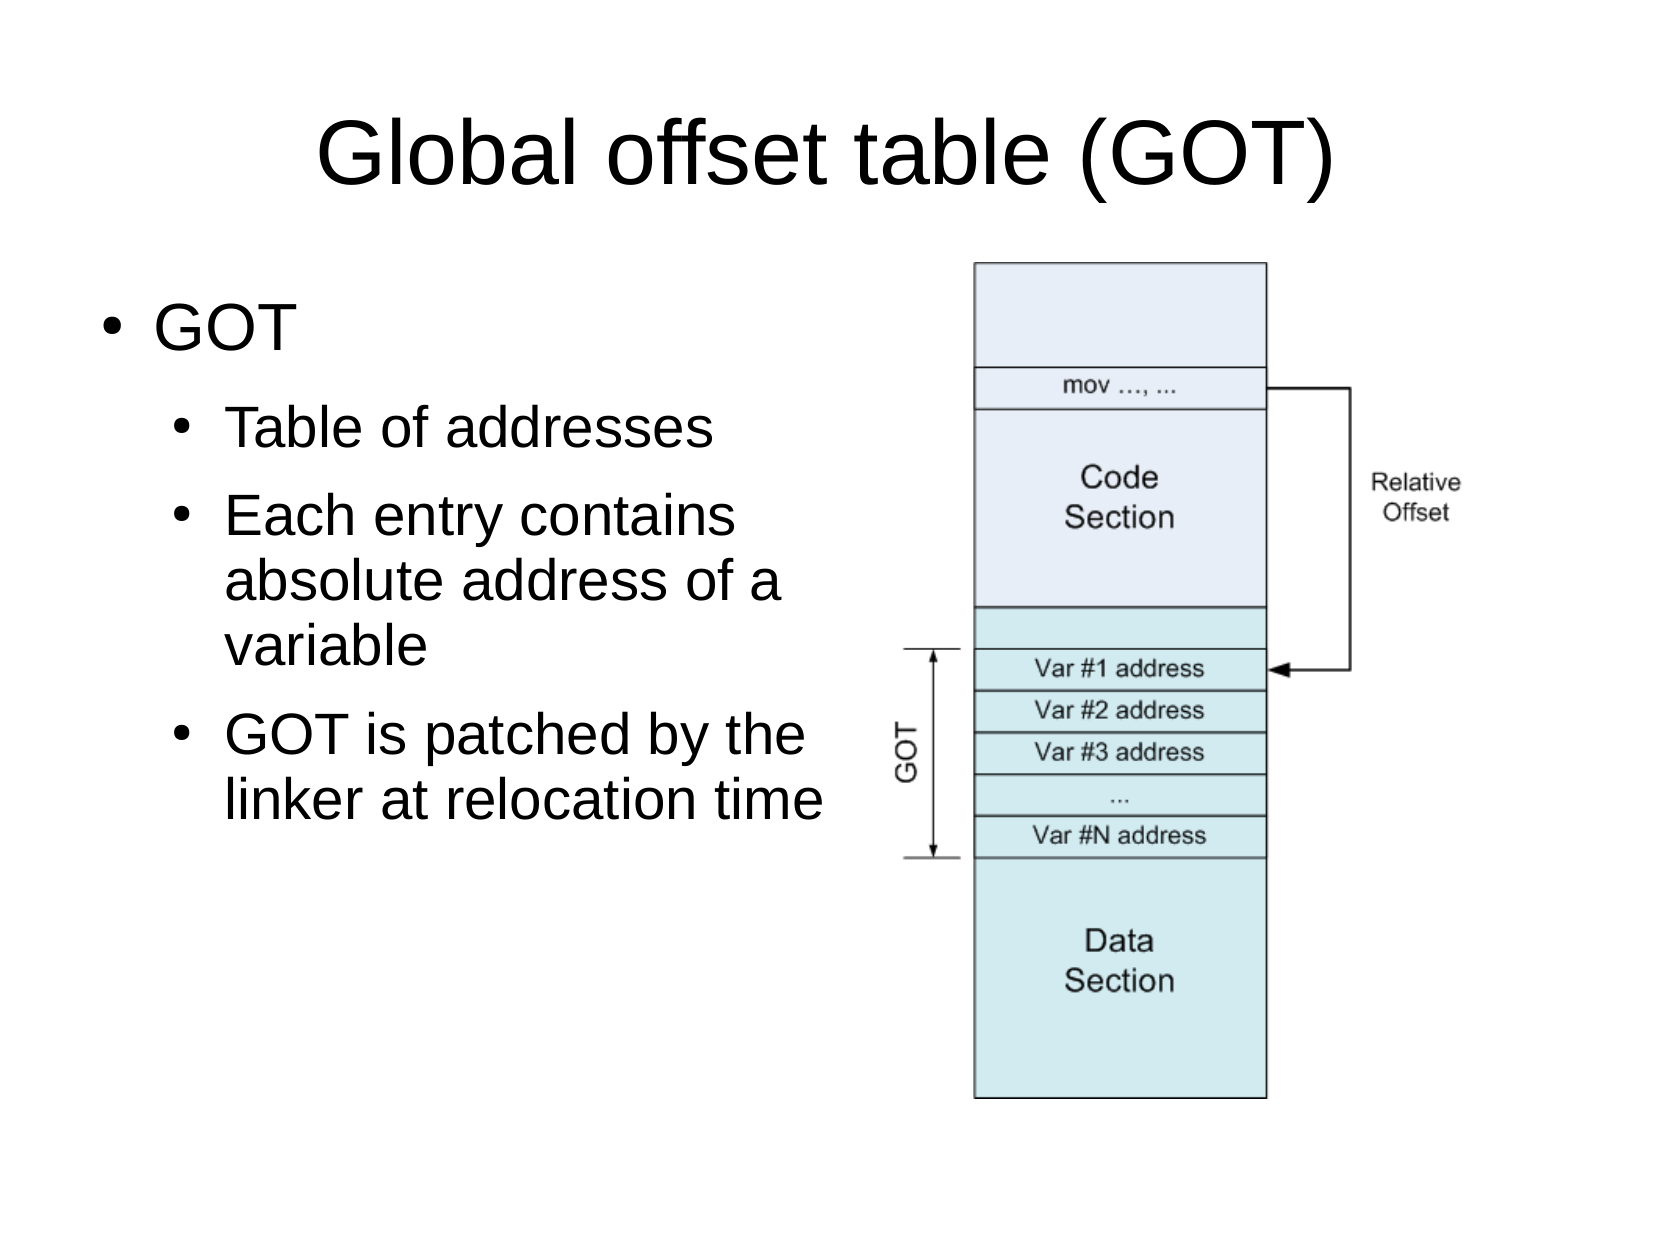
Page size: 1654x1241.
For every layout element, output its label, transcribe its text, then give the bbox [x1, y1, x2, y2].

list GOT Table of addresses Each entry contains absolute address of a variable GOT is patched by the linker at relocation time [82, 290, 863, 1126]
picture [886, 262, 1463, 1099]
title Global offset table (GOT) [82, 49, 1571, 257]
